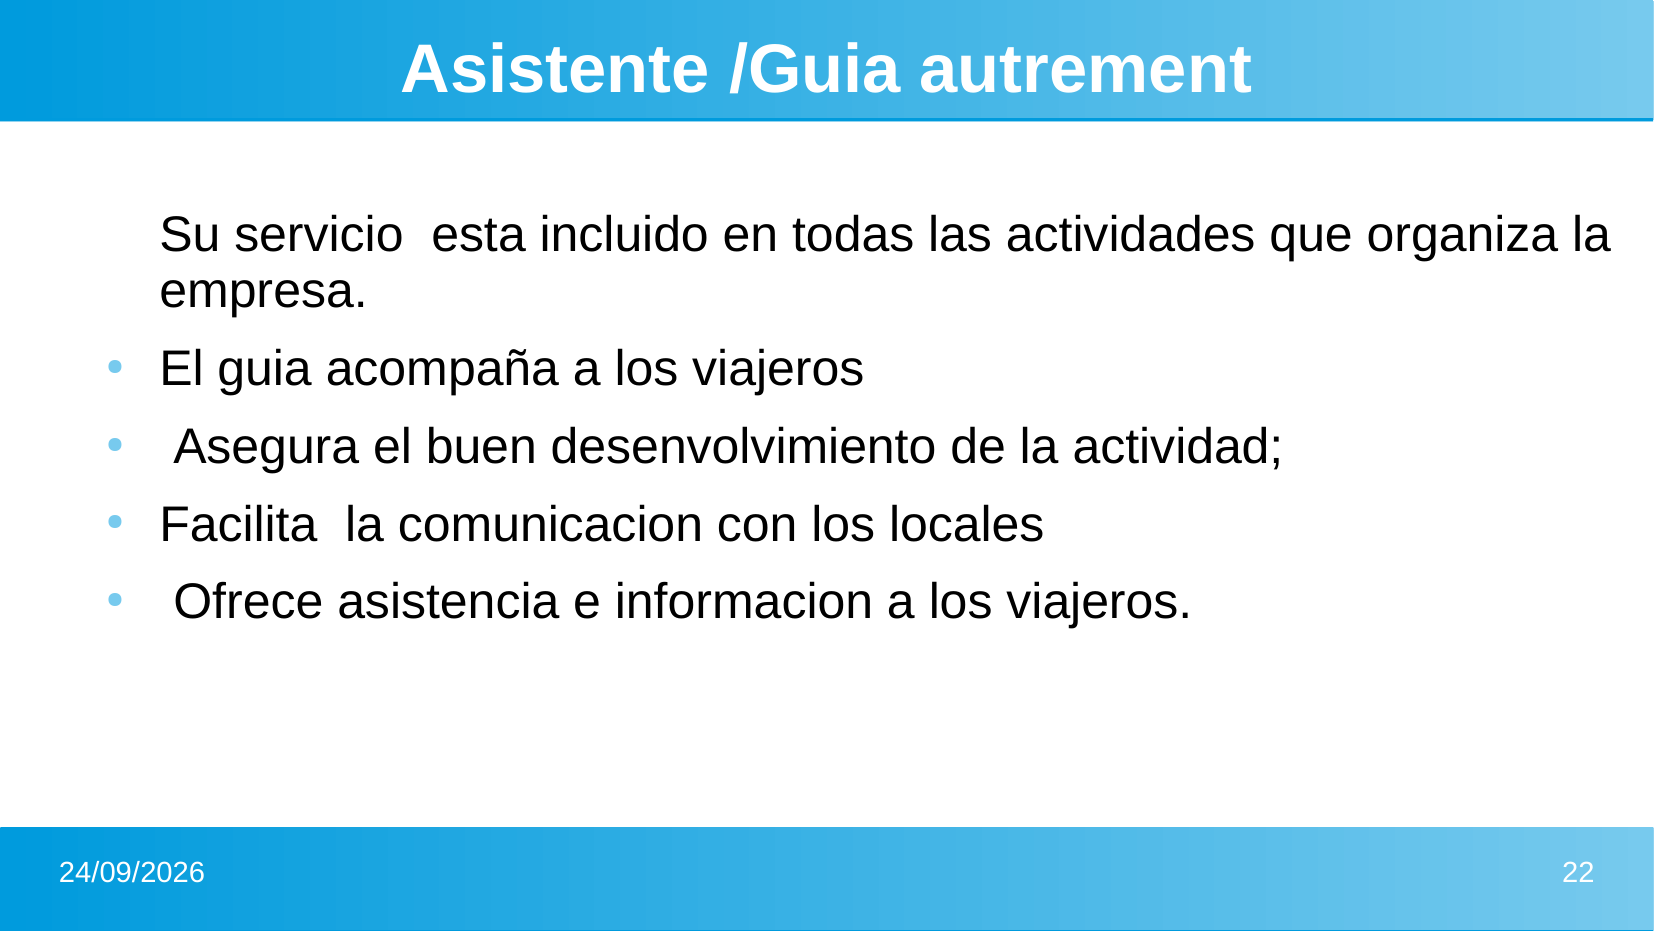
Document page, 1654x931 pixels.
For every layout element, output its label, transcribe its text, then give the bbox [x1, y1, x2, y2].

list Su servicio esta incluido en todas las actividades que organiza la empresa. El guia acompaña a los viajeros Asegura el buen desenvolvimiento de la actividad; Facilita la comunicacion con los locales Ofrece asistencia e informacion a los viajeros. [88, 206, 1624, 650]
title Asistente /Guia autrement [58, 29, 1595, 108]
